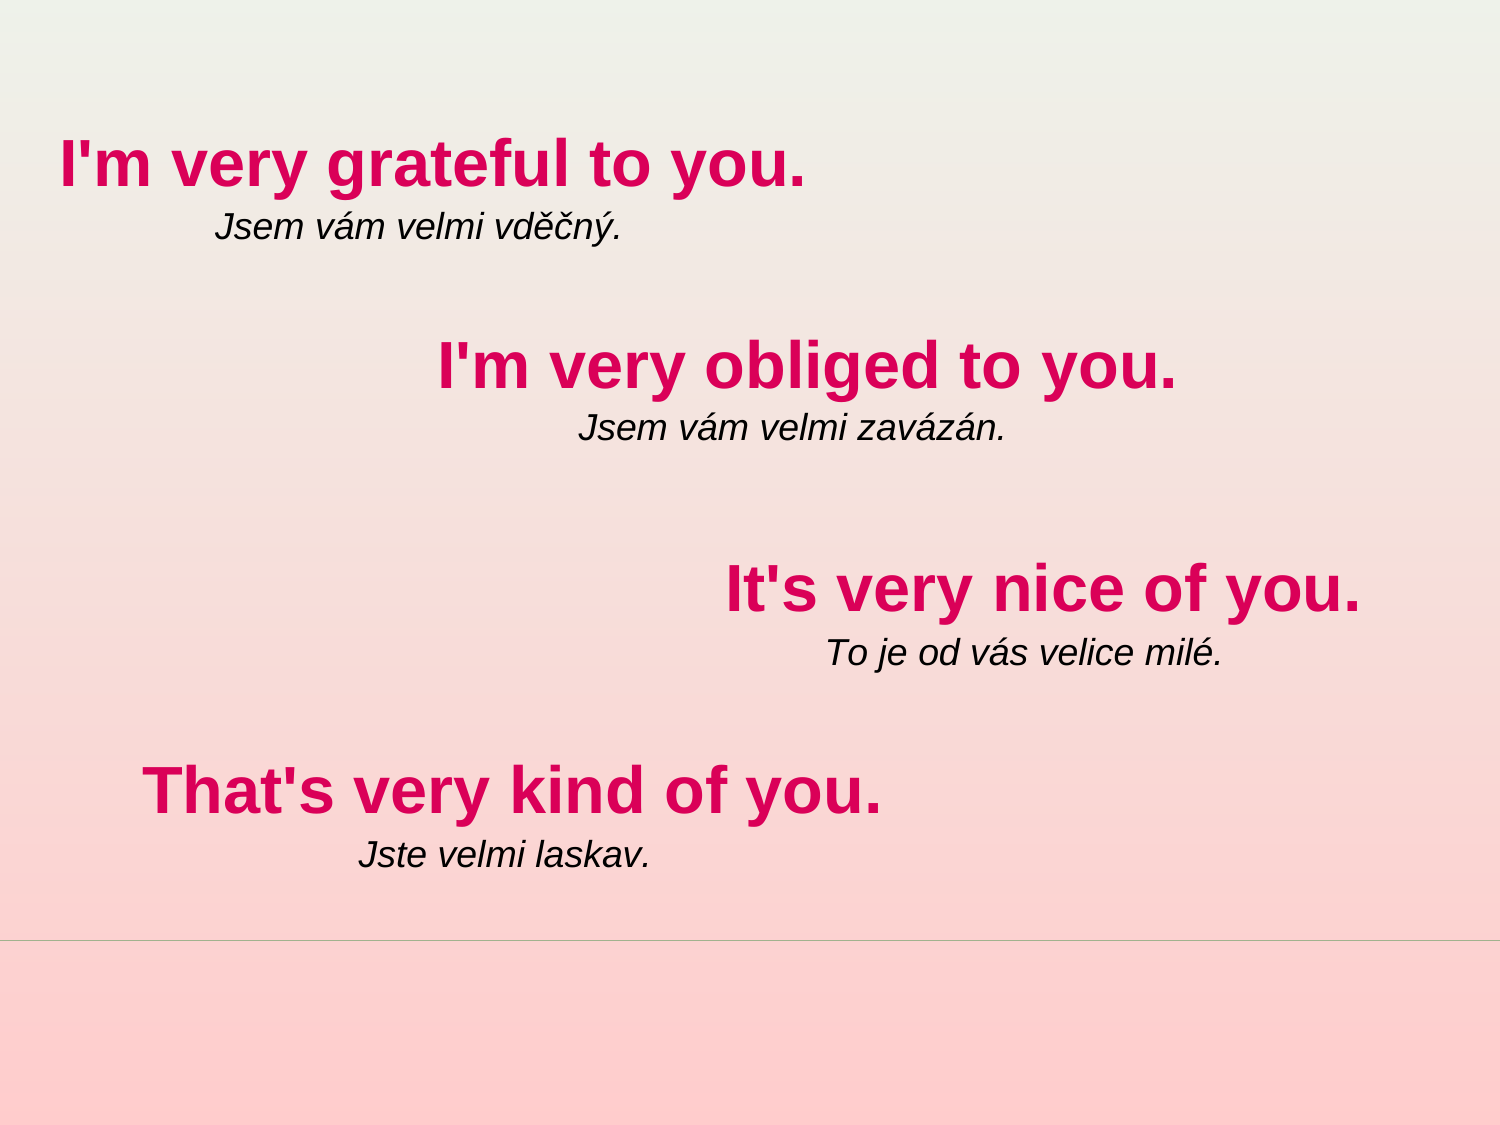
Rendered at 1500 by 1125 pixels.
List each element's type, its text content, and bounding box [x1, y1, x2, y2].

text_box Jsem vám velmi vděčný. [200, 194, 639, 256]
text_box Jsem vám velmi zavázán. [563, 395, 1023, 456]
text_box It's very nice of you. [710, 537, 1378, 633]
text_box That's very kind of you. [127, 739, 899, 835]
text_box I'm very obliged to you. [422, 314, 1194, 410]
text_box I'm very grateful to you. [44, 111, 824, 208]
text_box Jste velmi laskav. [343, 822, 667, 883]
text_box To je od vás velice milé. [809, 620, 1240, 681]
